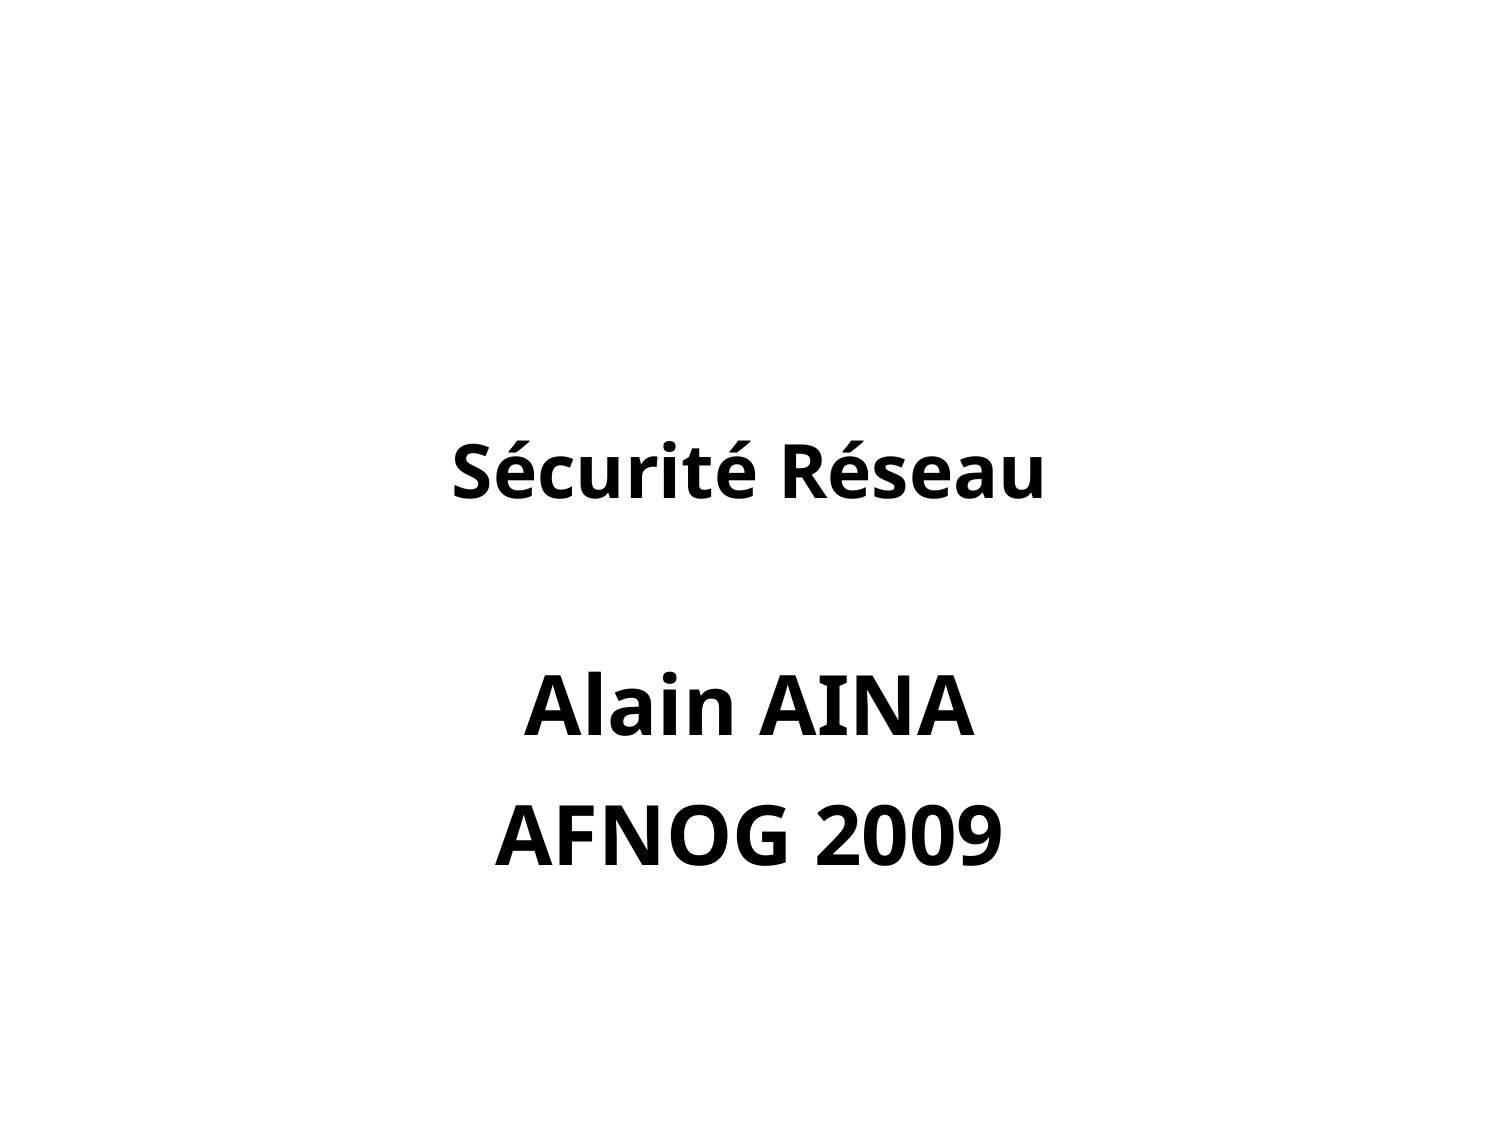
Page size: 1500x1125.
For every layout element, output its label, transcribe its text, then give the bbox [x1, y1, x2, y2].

subtitle Alain AINA AFNOG 2009 [225, 637, 1276, 991]
title Sécurité Réseau [112, 374, 1388, 563]
